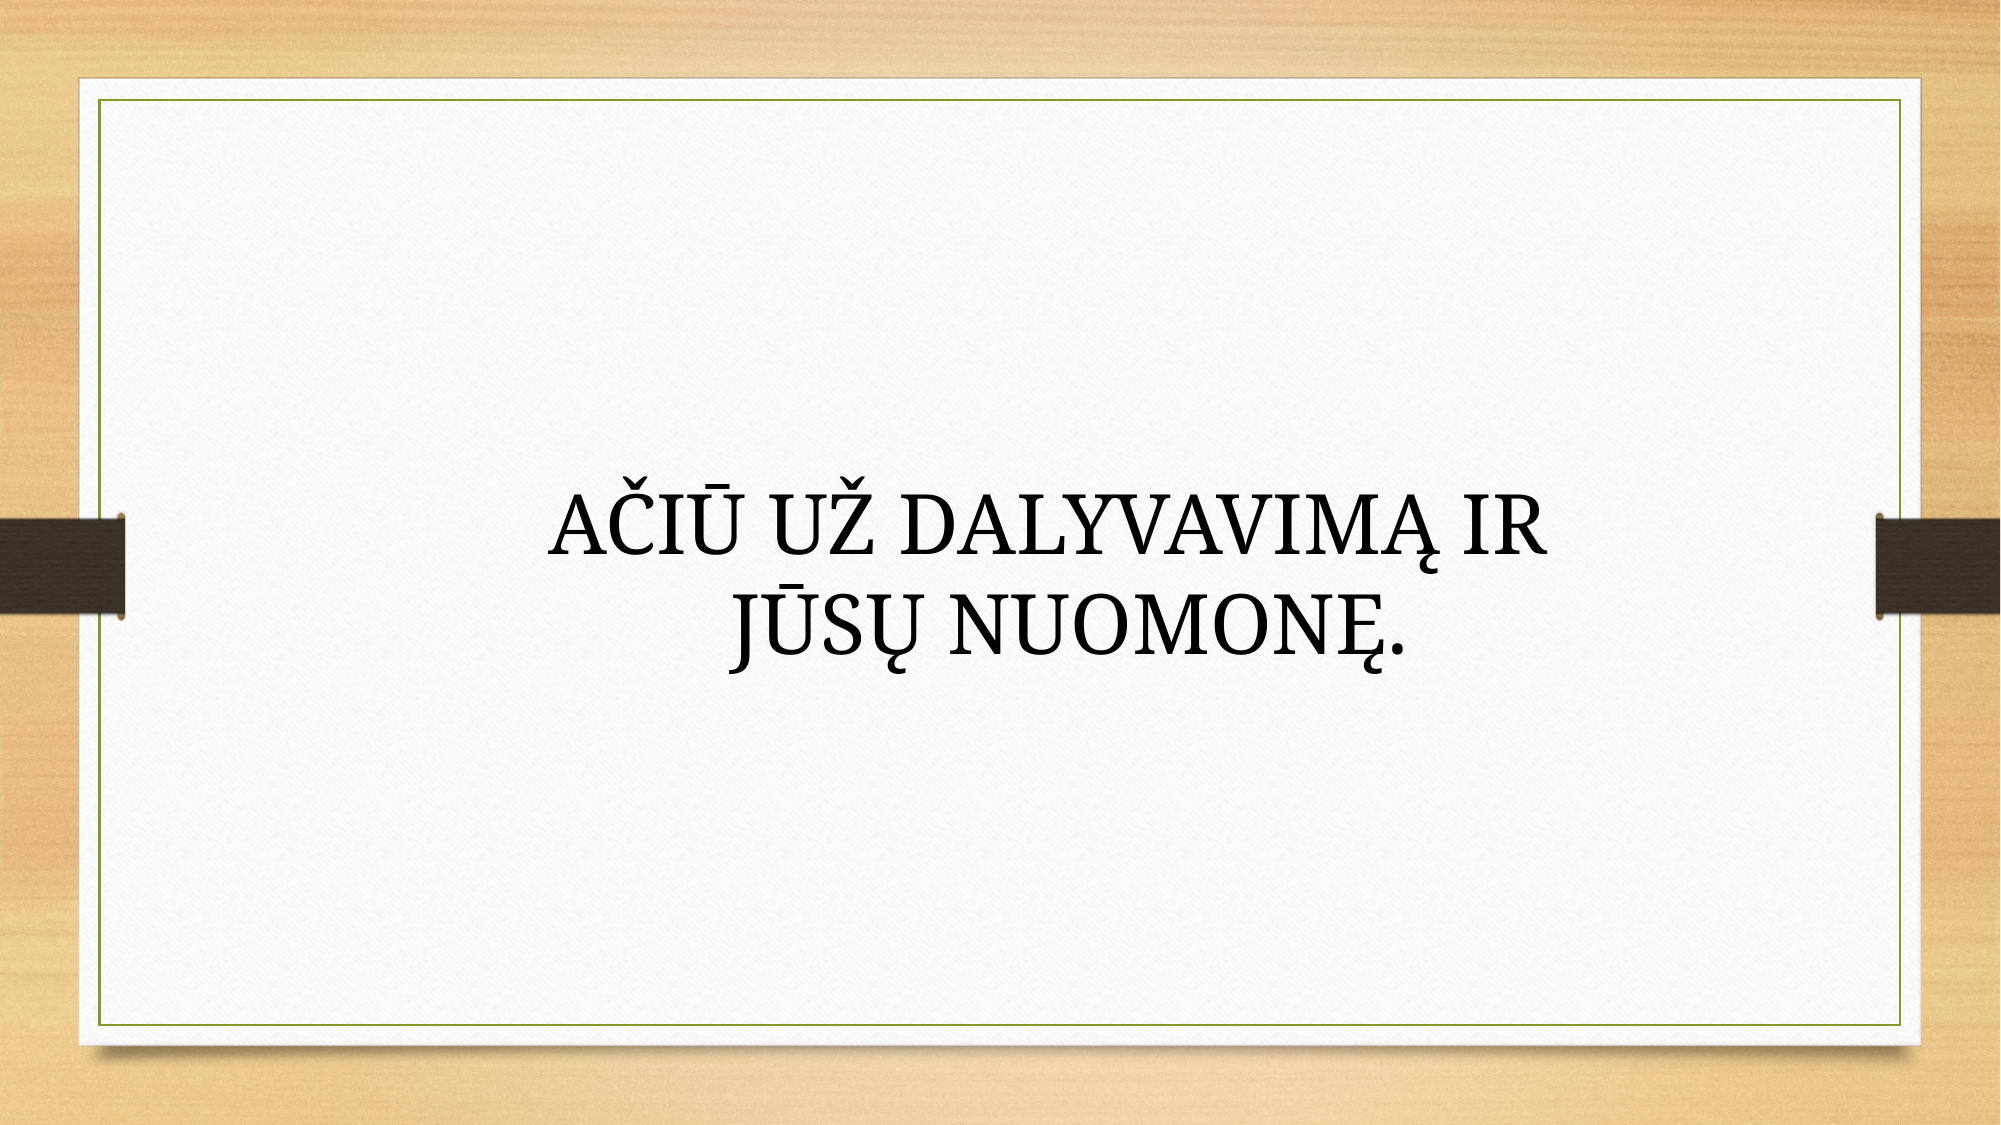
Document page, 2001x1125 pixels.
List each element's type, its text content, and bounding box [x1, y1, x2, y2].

text_box AČIŪ UŽ DALYVAVIMĄ IR JŪSŲ NUOMONĘ. [533, 463, 1594, 681]
